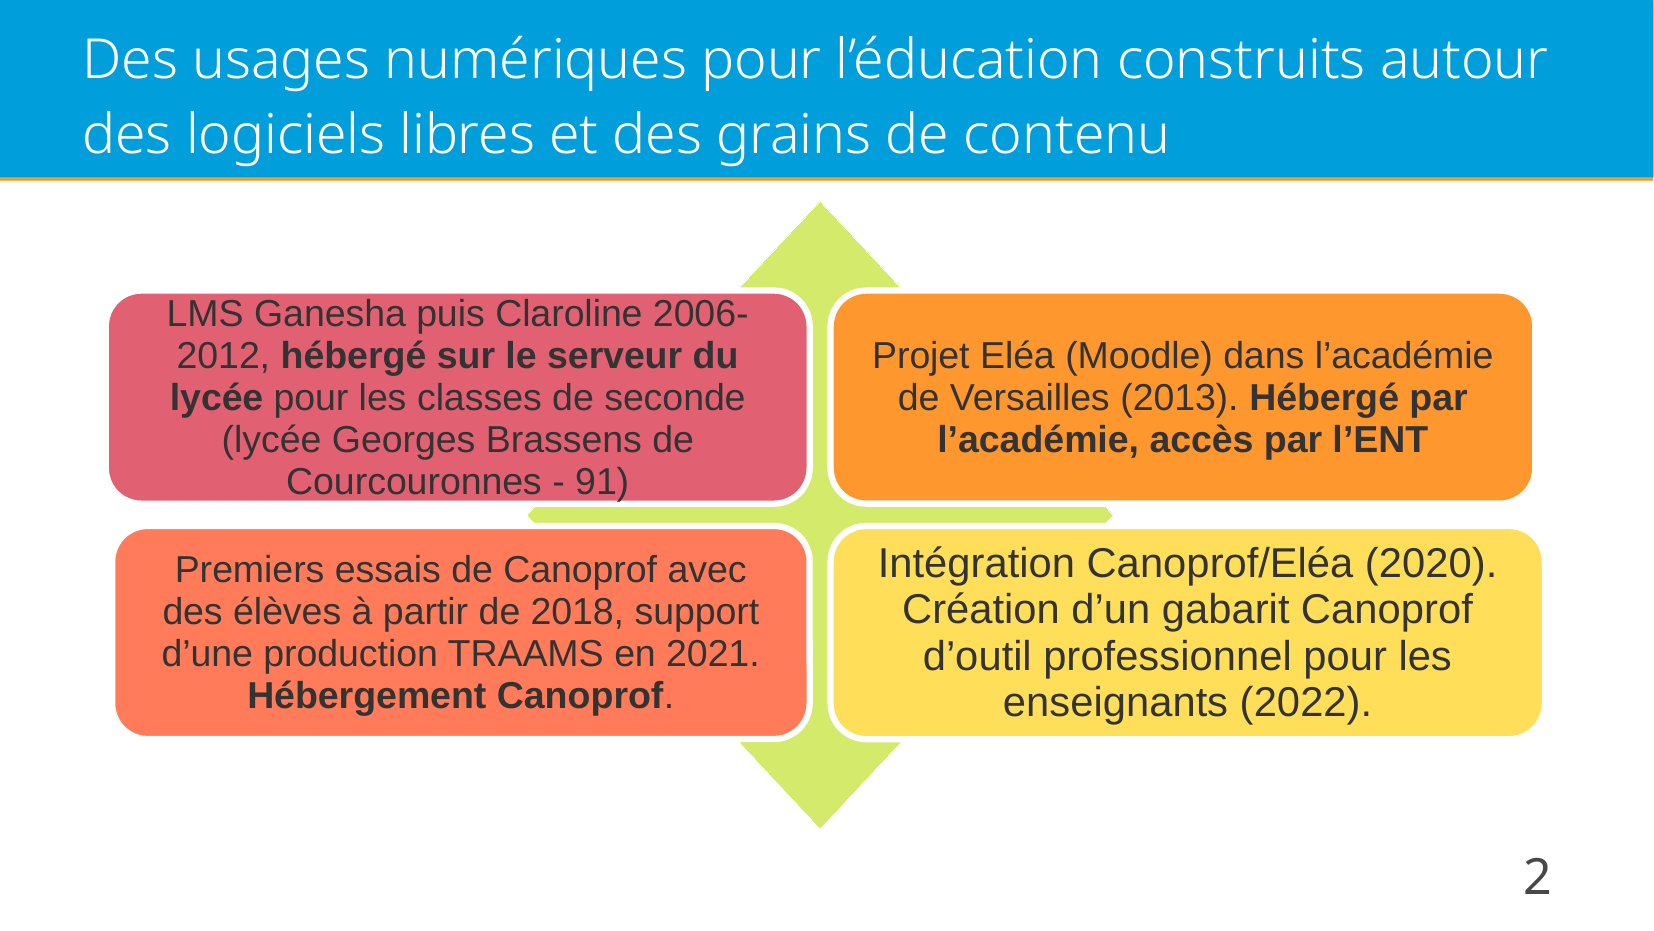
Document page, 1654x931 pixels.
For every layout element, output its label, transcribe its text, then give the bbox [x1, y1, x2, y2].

text_box Projet Eléa (Moodle) dans l’académie de Versailles (2013). Hébergé par l’académie, accès par l’ENT [830, 290, 1536, 504]
picture [0, 181, 1654, 931]
text_box Premiers essais de Canoprof avec des élèves à partir de 2018, support d’une production TRAAMS en 2021. Hébergement Canoprof. [112, 525, 810, 740]
title Des usages numériques pour l’éducation construits autour des logiciels libres et des grains de contenu [82, 14, 1571, 171]
text_box LMS Ganesha puis Claroline 2006-2012, hébergé sur le serveur du lycée pour les classes de seconde (lycée Georges Brassens de Courcouronnes - 91) [105, 290, 810, 504]
text_box Intégration Canoprof/Eléa (2020). Création d’un gabarit Canoprof d’outil professionnel pour les enseignants (2022). [830, 526, 1545, 740]
text_box [526, 200, 1114, 829]
